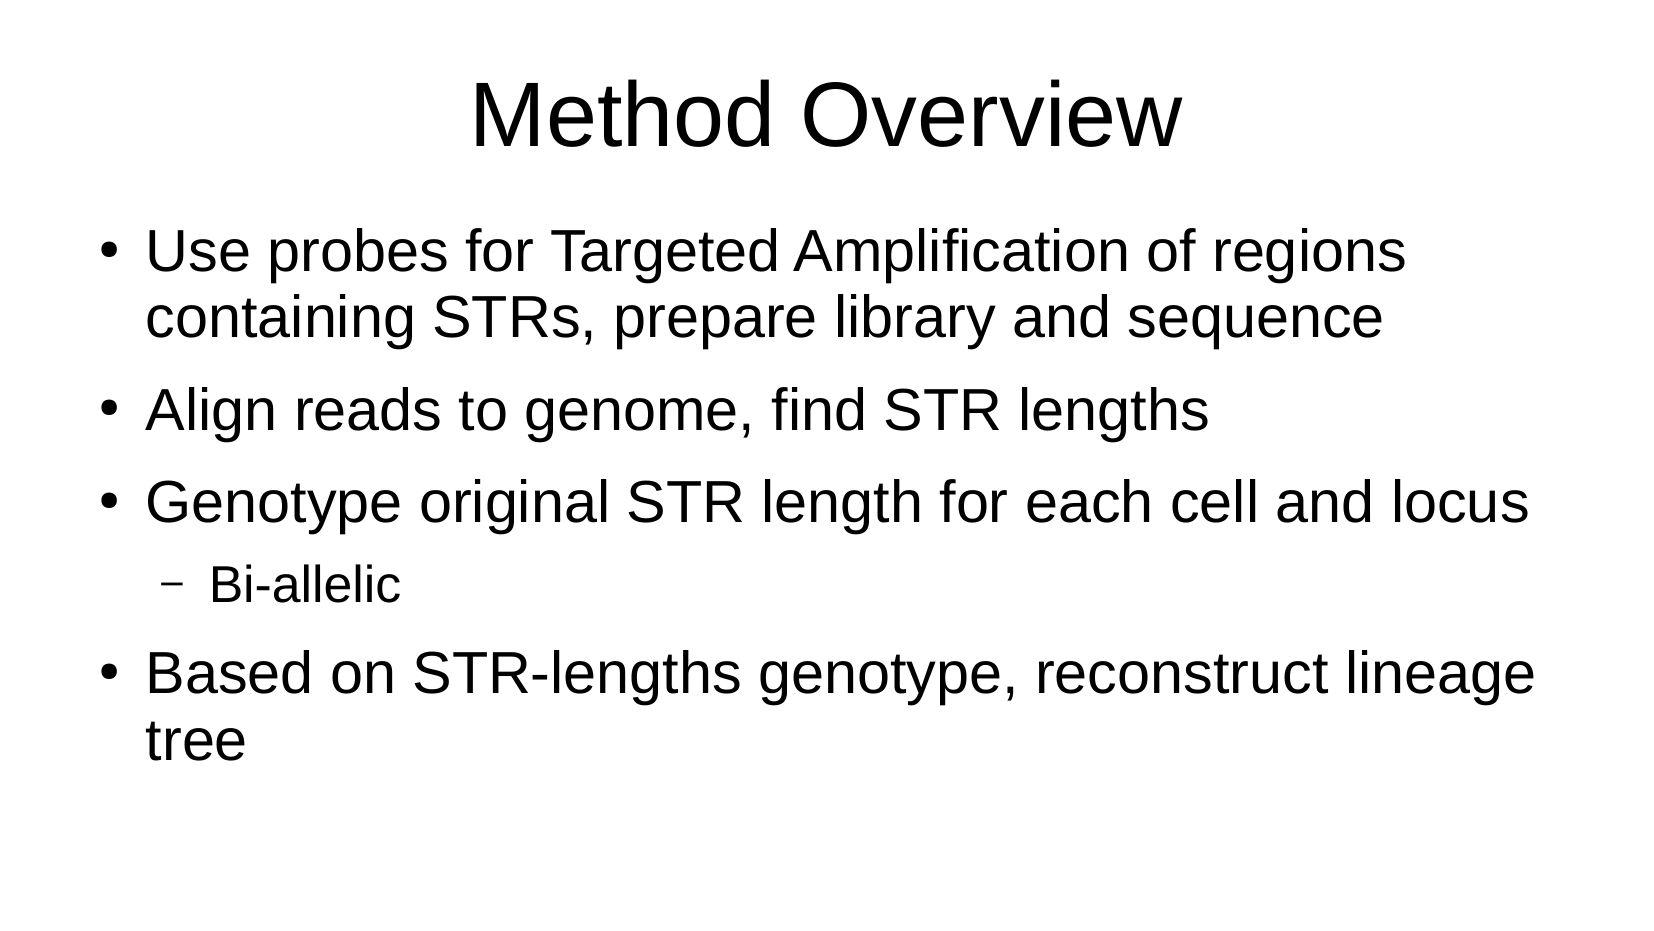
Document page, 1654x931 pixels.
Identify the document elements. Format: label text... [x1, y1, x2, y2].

title Method Overview [82, 37, 1571, 193]
list Use probes for Targeted Amplification of regions containing STRs, prepare library and sequence Align reads to genome, find STR lengths Genotype original STR length for each cell and locus Bi-allelic Based on STR-lengths genotype, reconstruct lineage tree [82, 217, 1571, 827]
